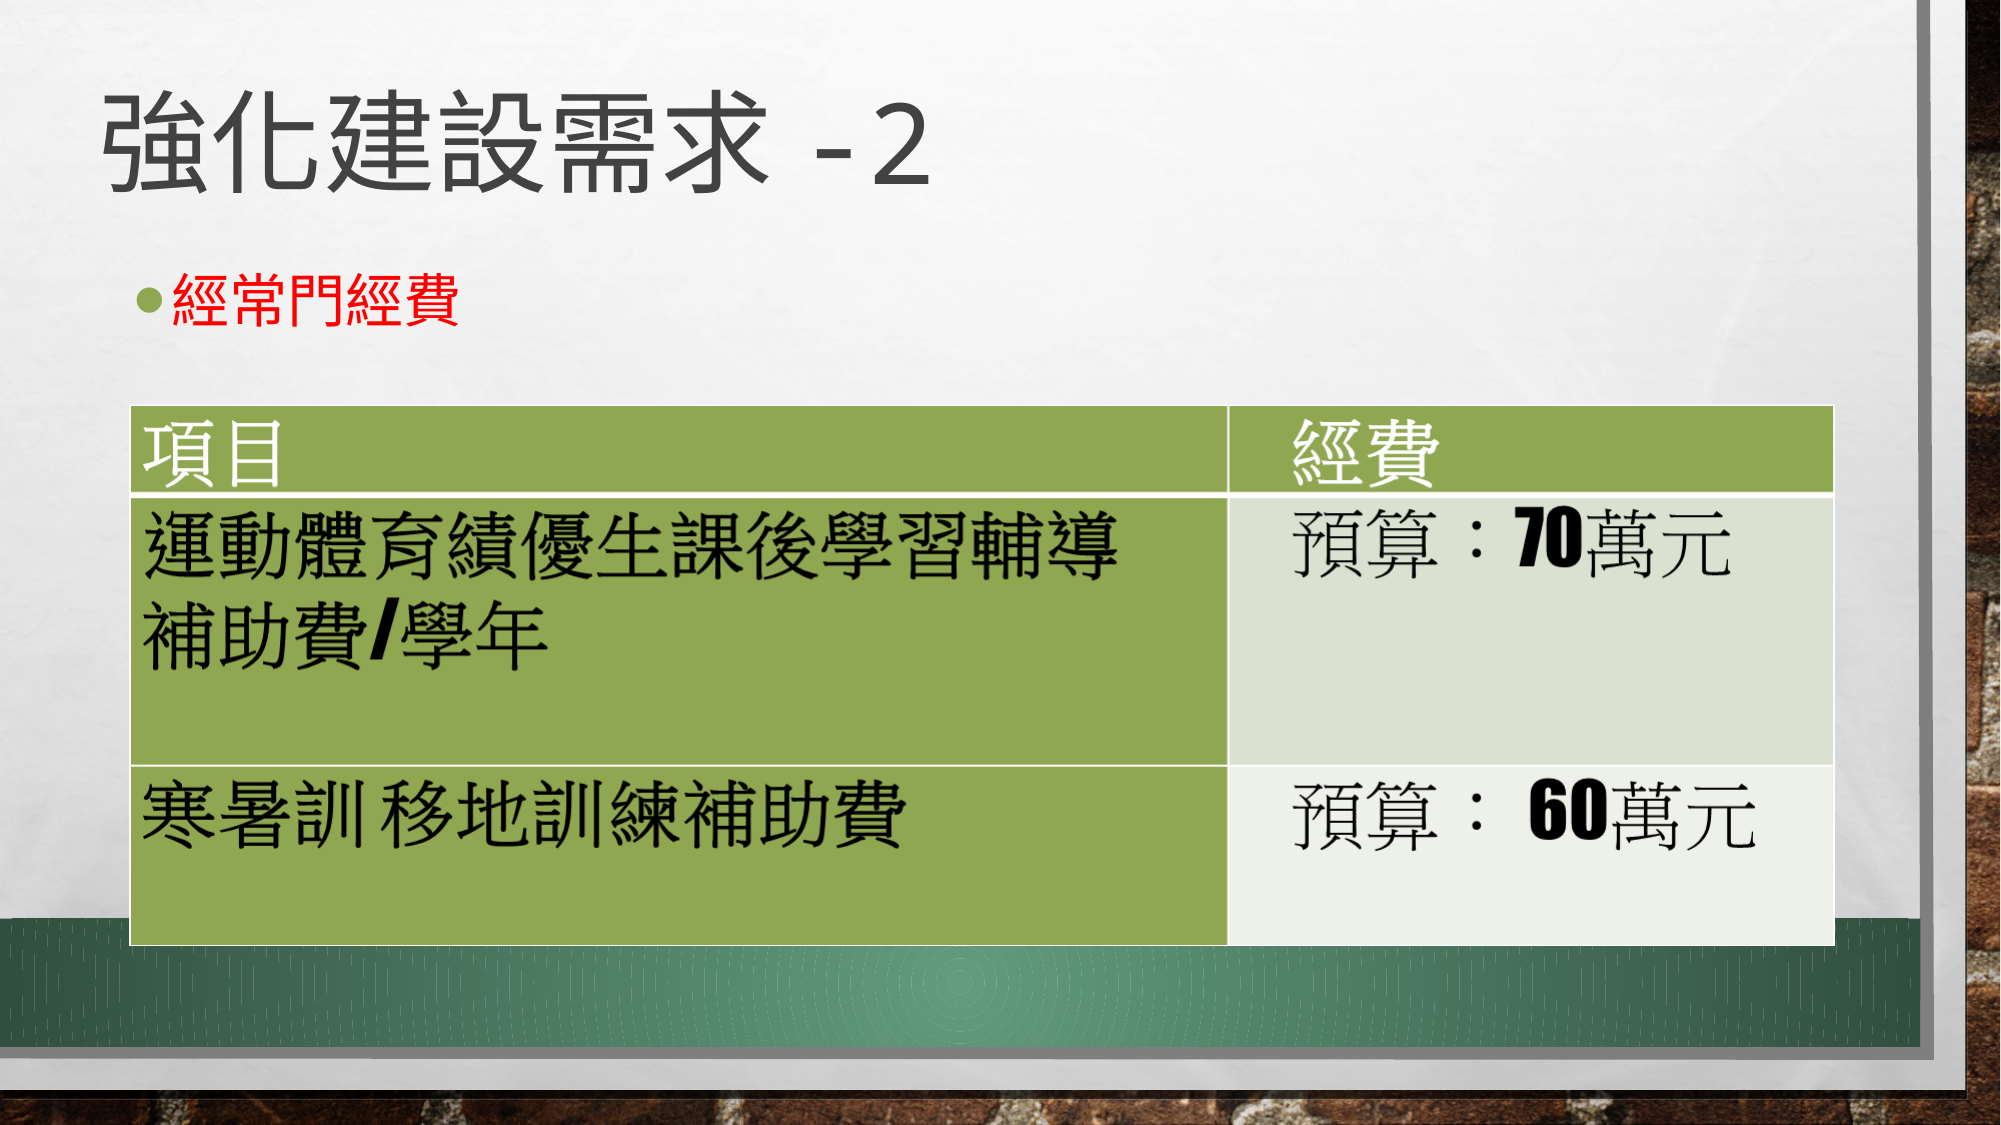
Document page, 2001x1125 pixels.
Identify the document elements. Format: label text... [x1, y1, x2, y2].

title 強化建設需求-2 [83, 53, 1789, 244]
list 經常門經費 [118, 243, 953, 365]
picture [129, 382, 1835, 947]
